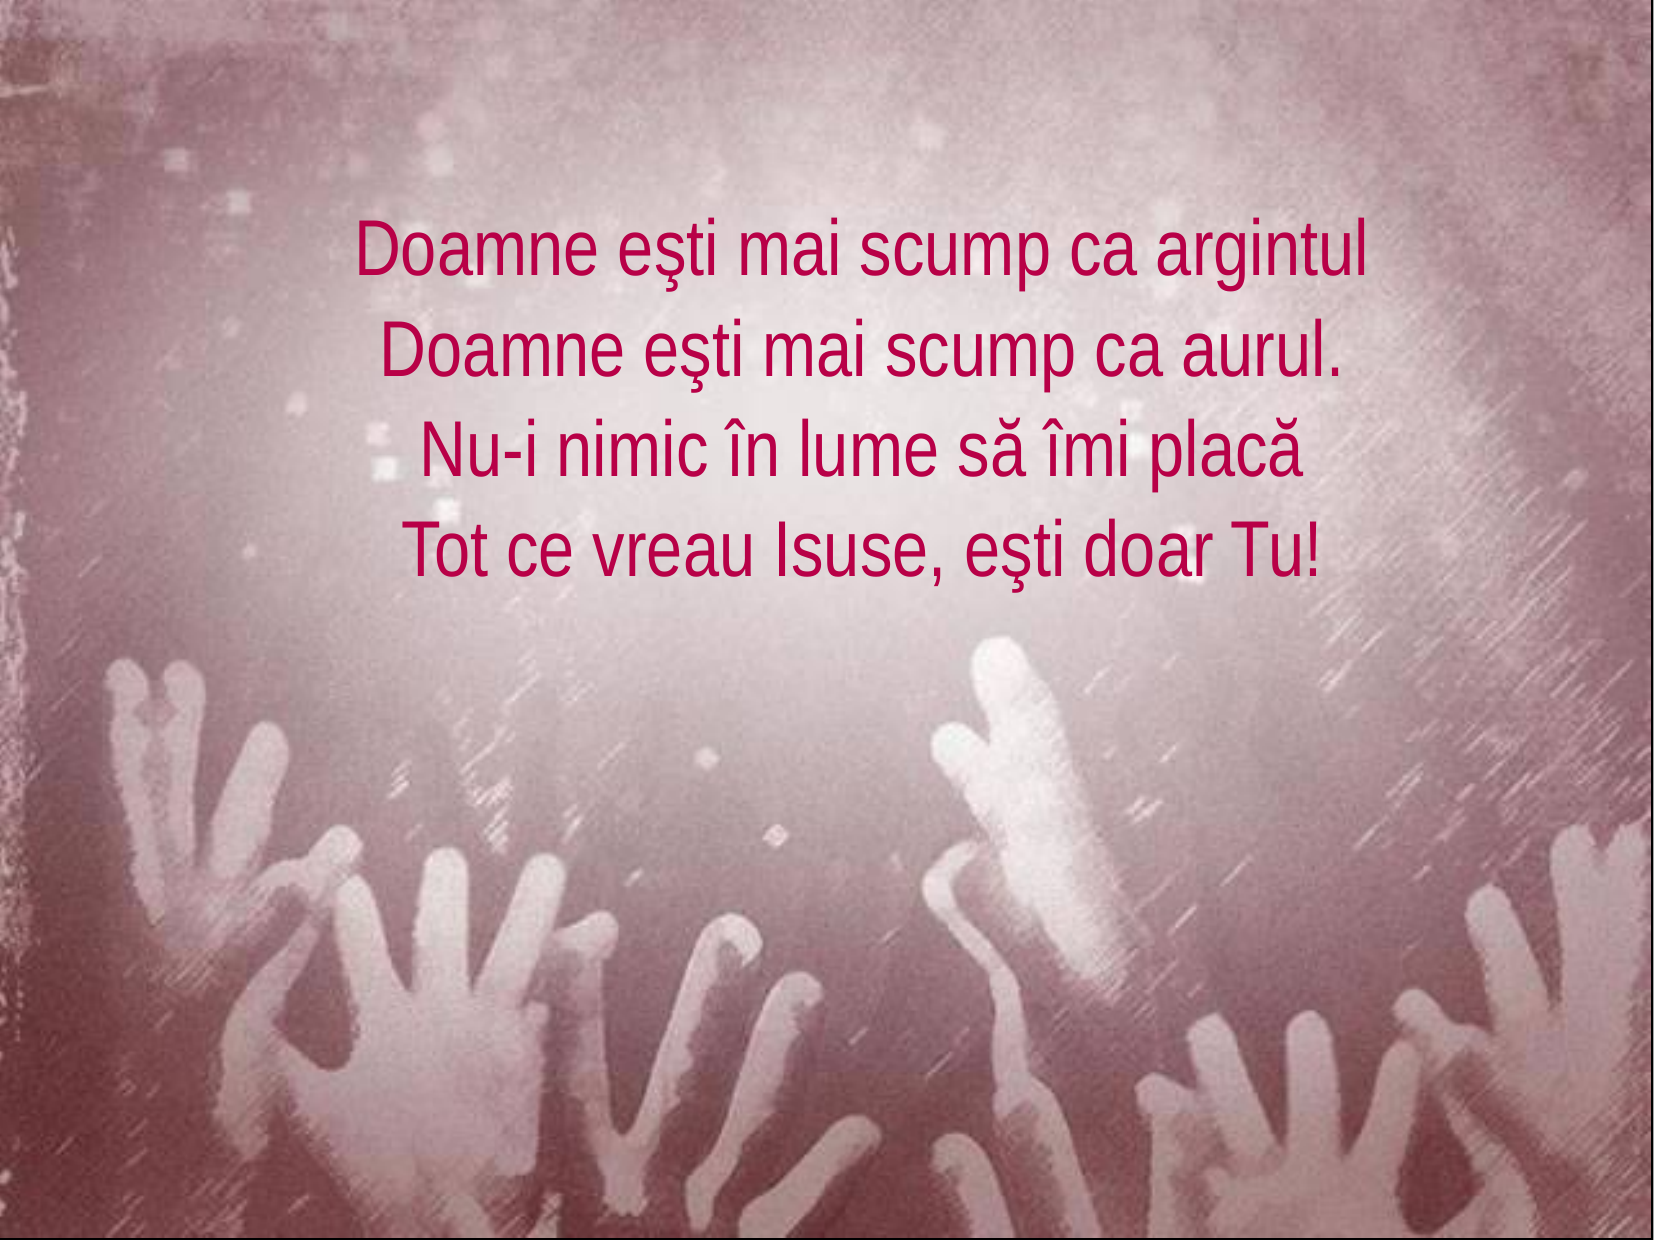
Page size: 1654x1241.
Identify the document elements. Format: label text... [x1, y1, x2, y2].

text_box Doamne eşti mai scump ca argintul Doamne eşti mai scump ca aurul. Nu-i nimic în lume să îmi placă Tot ce vreau Isuse, eşti doar Tu! [150, 185, 1576, 586]
picture [0, 0, 1651, 1238]
